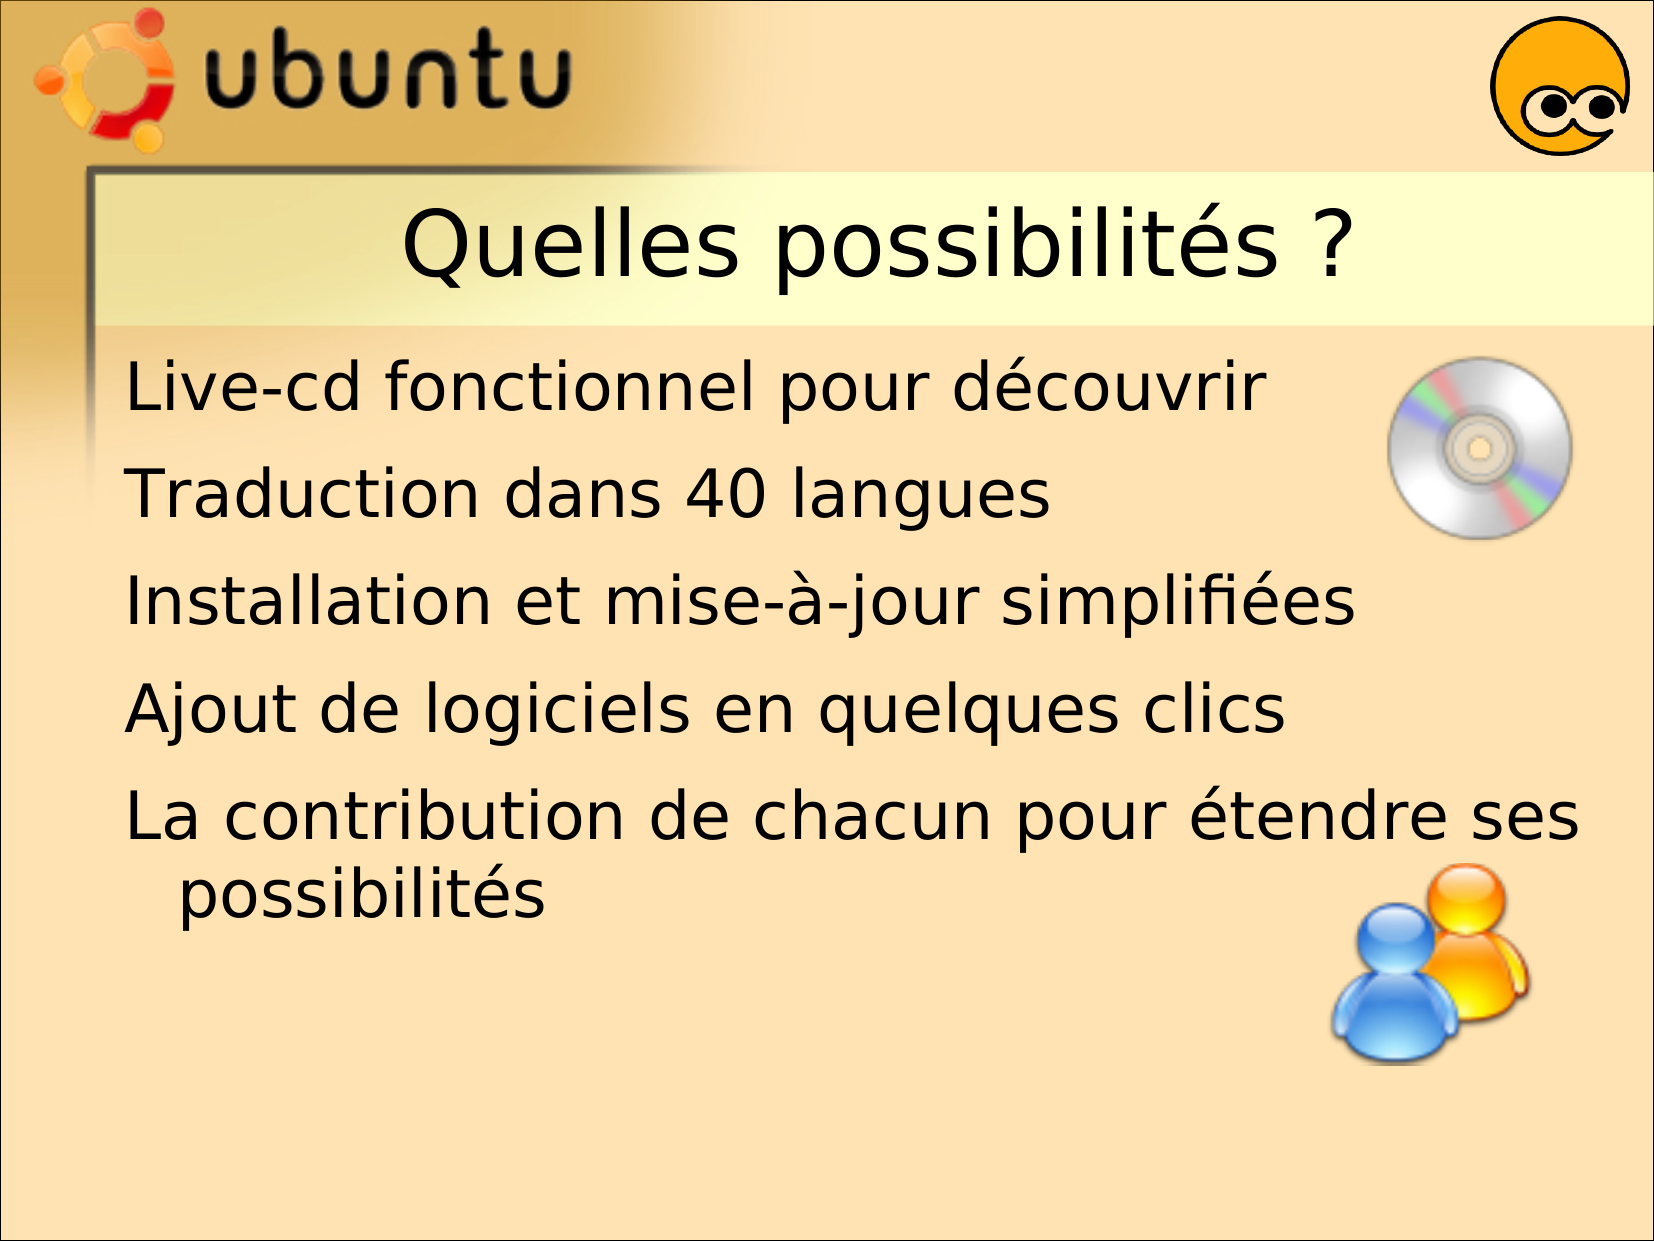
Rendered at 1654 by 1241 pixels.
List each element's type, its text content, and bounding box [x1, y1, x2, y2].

title Quelles possibilités ? [172, 184, 1589, 305]
picture [1386, 355, 1579, 547]
picture [0, 0, 1256, 552]
picture [1326, 863, 1539, 1066]
list Live-cd fonctionnel pour découvrir Traduction dans 40 langues Installation et mise-à-jour simplifiées Ajout de logiciels en quelques clics La contribution de chacun pour étendre ses possibilités [106, 348, 1595, 1118]
picture [1490, 16, 1630, 156]
